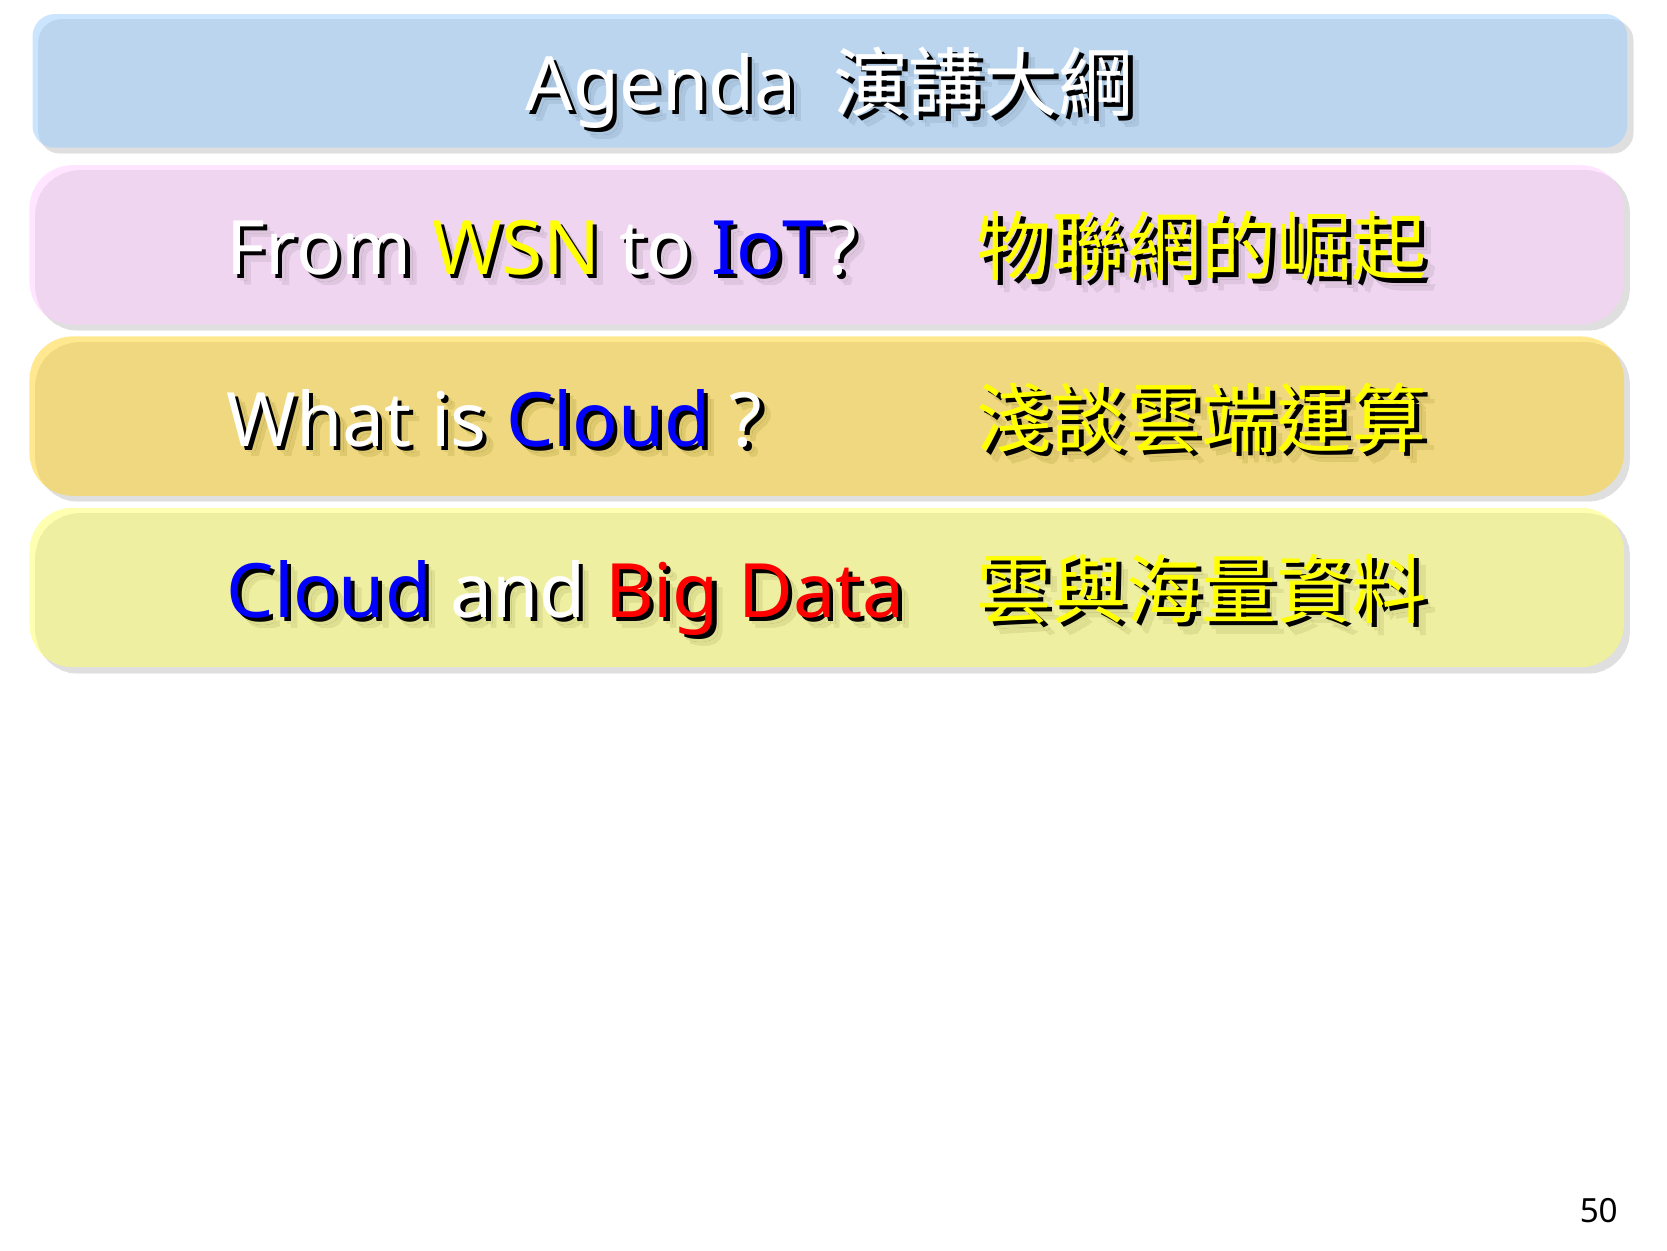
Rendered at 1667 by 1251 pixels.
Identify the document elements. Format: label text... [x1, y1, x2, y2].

text_box Cloud and Big Data 雲與海量資料 [29, 507, 1625, 668]
text_box Agenda 演講大綱 [32, 14, 1628, 148]
text_box From WSN to IoT? 物聯網的崛起 [29, 165, 1625, 325]
text_box What is Cloud ? 淺談雲端運算 [29, 336, 1625, 496]
